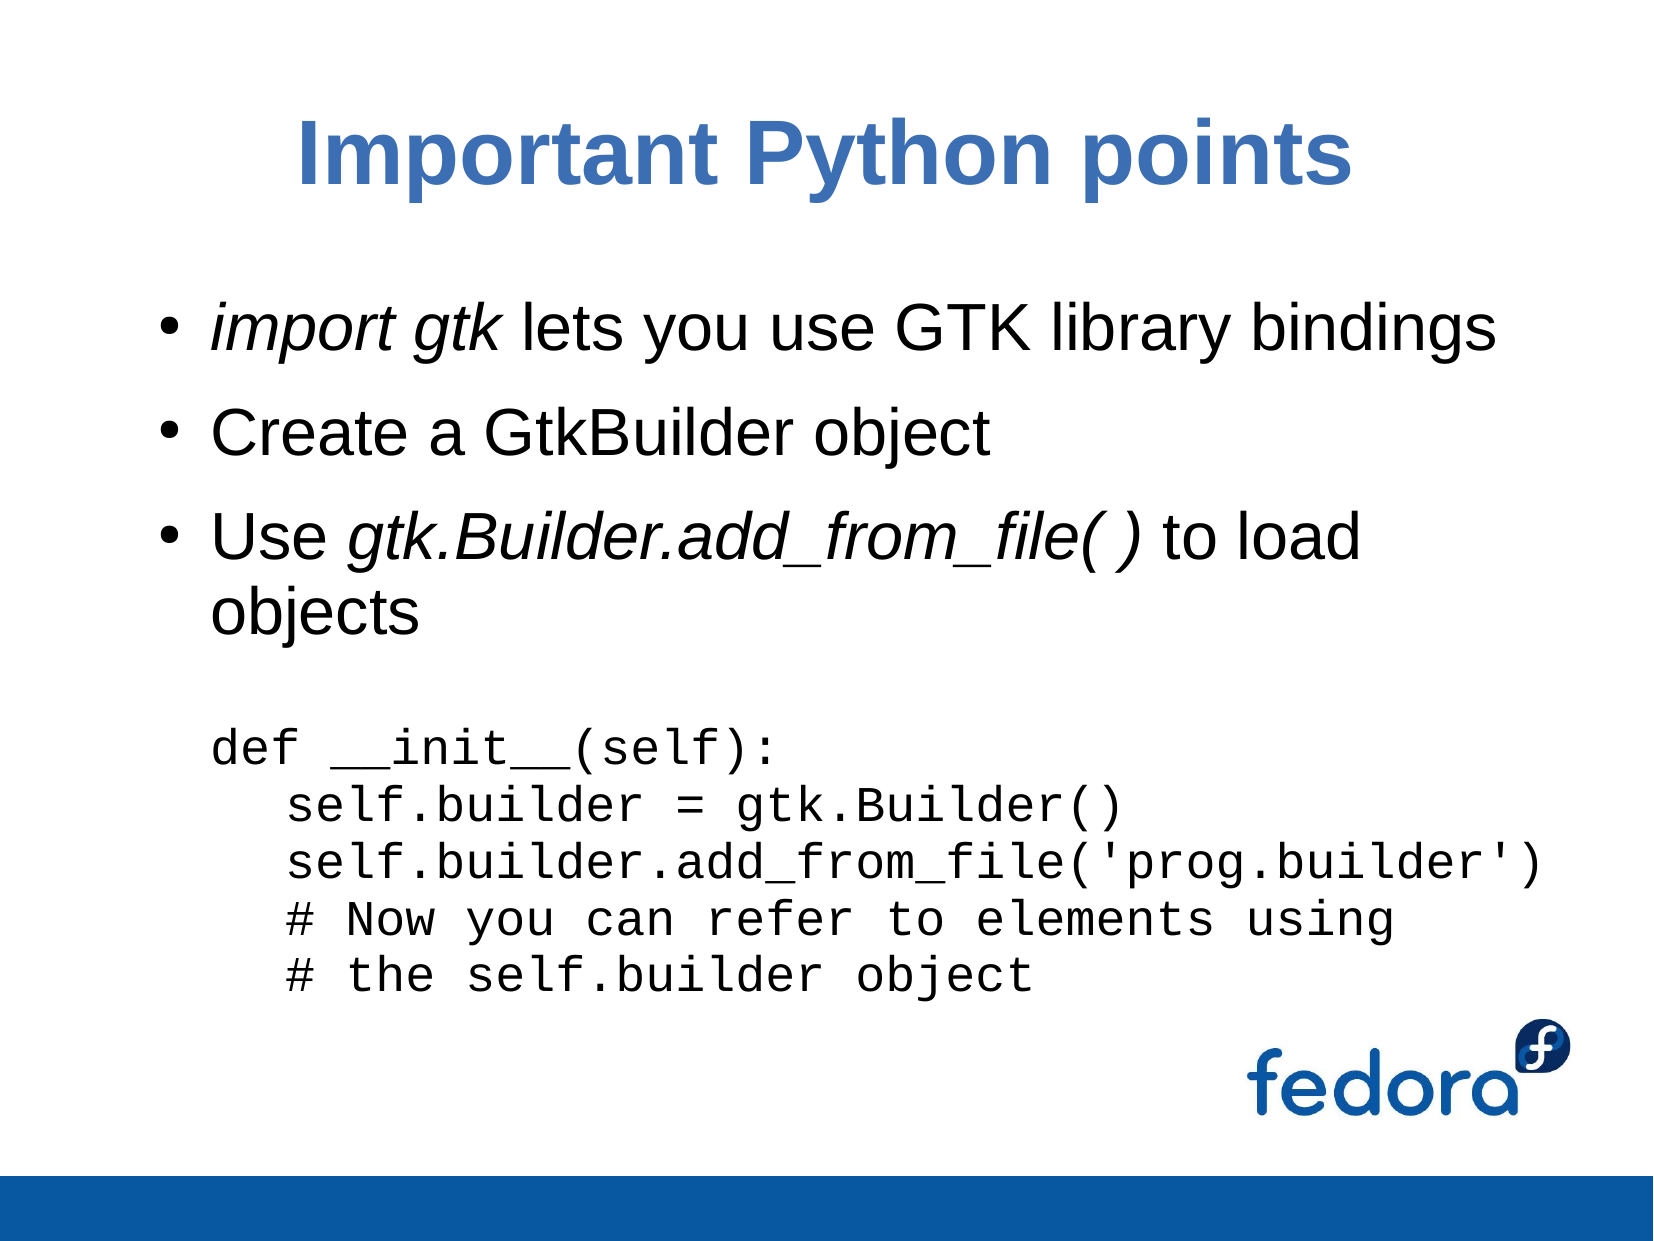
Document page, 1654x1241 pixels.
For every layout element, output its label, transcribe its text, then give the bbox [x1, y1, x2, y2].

title Important Python points [82, 56, 1571, 250]
list import gtk lets you use GTK library bindings Create a GtkBuilder object Use gtk.Builder.add_from_file( ) to load objects def __init__(self): self.builder = gtk.Builder() self.builder.add_from_file('prog.builder') # Now you can refer to elements using # the self.builder object [82, 290, 1571, 1095]
picture [1237, 1010, 1576, 1125]
picture [0, 1176, 1653, 1241]
